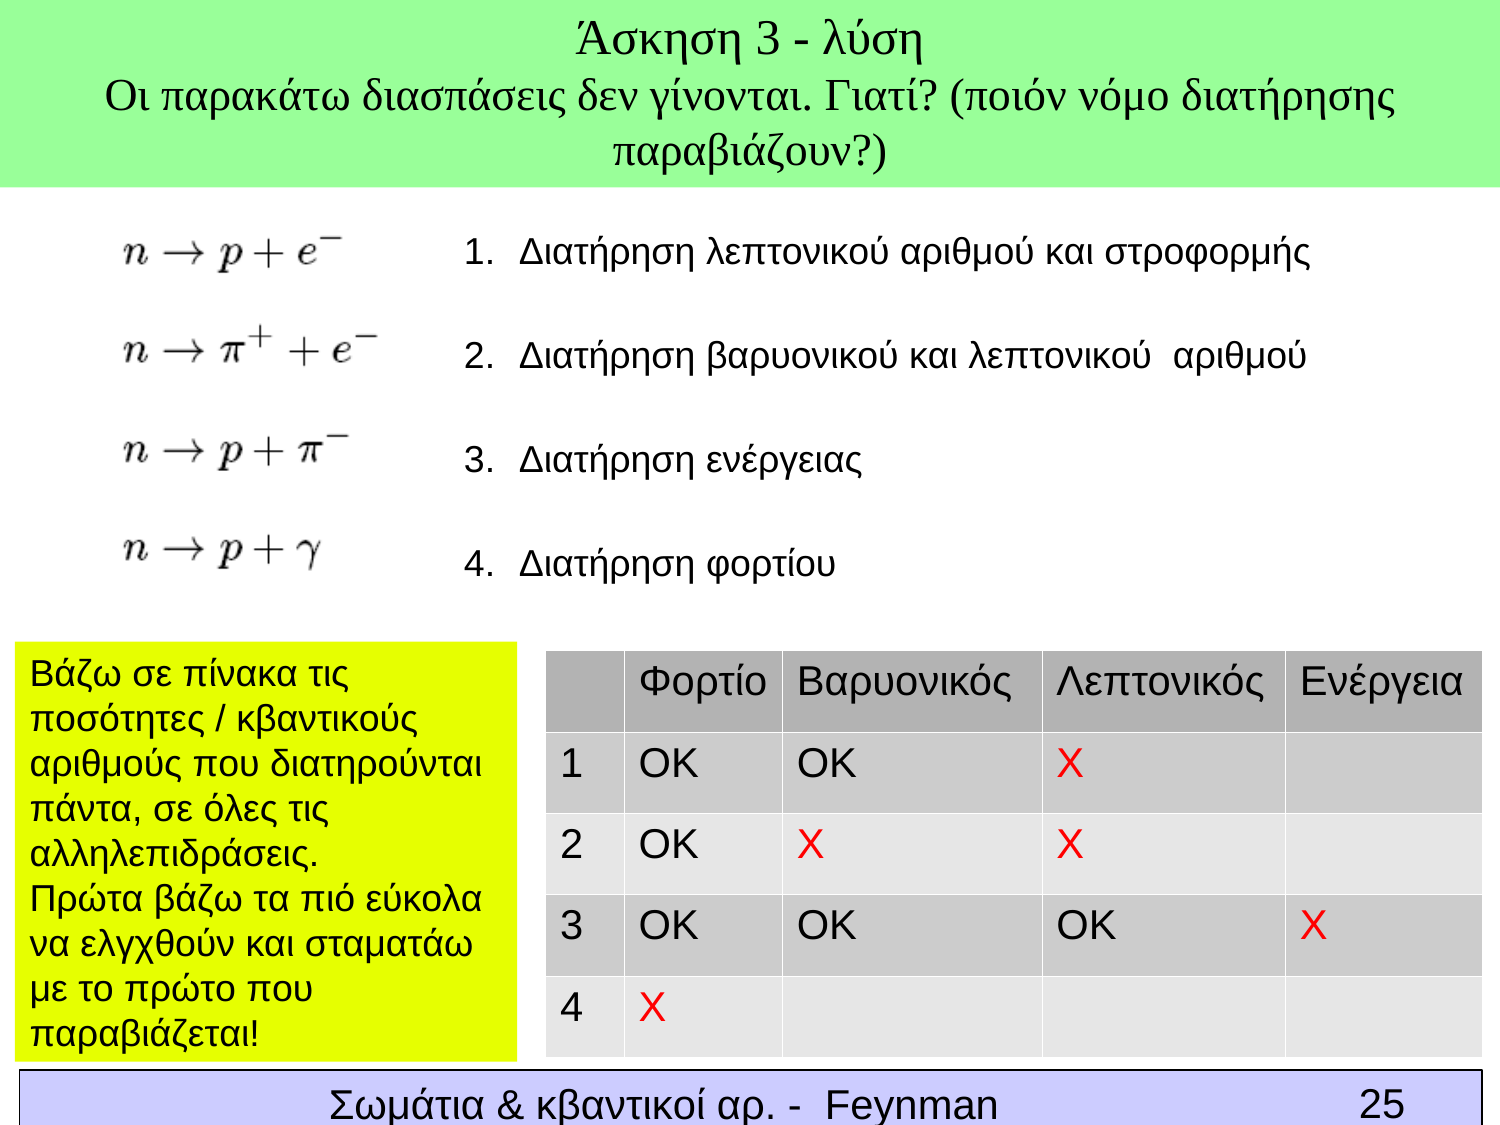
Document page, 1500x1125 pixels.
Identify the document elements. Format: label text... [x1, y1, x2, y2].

table_cell 2 [546, 814, 624, 894]
text_box Βάζω σε πίνακα τις ποσότητες / κβαντικούς αριθμούς που διατηρούνται πάντα, σε όλες τις αλληλεπιδράσεις. Πρώτα βάζω τα πιό εύκολα να ελγχθούν και σταματάω με το πρώτο που παραβιάζεται! [14, 641, 518, 1062]
table_cell Χ [1043, 814, 1285, 894]
table_cell Χ [783, 814, 1042, 894]
table_cell [783, 977, 1042, 1057]
table_cell [1286, 814, 1482, 894]
table_cell Χ [625, 977, 782, 1057]
table_cell ΟΚ [625, 814, 782, 894]
text_box Άσκηση 3 - λύση Οι παρακάτω διασπάσεις δεν γίνονται. Γιατί? (ποιόν νόμο διατήρησης παραβιάζουν?) [45, 0, 1455, 183]
text_box Διατήρηση λεπτονικού αριθμού και στροφορμής Διατήρηση βαρυονικού και λεπτονικού αριθμού Διατήρηση ενέργειας Διατήρηση φορτίου [449, 219, 1467, 645]
table_cell Χ [1286, 895, 1482, 976]
table_cell 4 [546, 977, 624, 1057]
table_cell 1 [546, 733, 624, 813]
table_cell [1043, 977, 1285, 1057]
table_cell [1286, 733, 1482, 813]
table_header [546, 651, 624, 732]
table_cell ΟΚ [625, 895, 782, 976]
table_header Βαρυονικός [783, 651, 1042, 732]
table_header Λεπτονικός [1043, 651, 1285, 732]
table_cell [1286, 977, 1482, 1057]
table_cell Χ [1043, 733, 1285, 813]
table_cell ΟΚ [625, 733, 782, 813]
table_cell ΟΚ [783, 733, 1042, 813]
table_cell ΟΚ [783, 895, 1042, 976]
picture [29, 200, 428, 586]
text_box [0, 0, 1500, 188]
table_cell ΟΚ [1043, 895, 1285, 976]
table_header Φορτίο [625, 651, 782, 732]
table_header Ενέργεια [1286, 651, 1482, 732]
table_cell 3 [546, 895, 624, 976]
